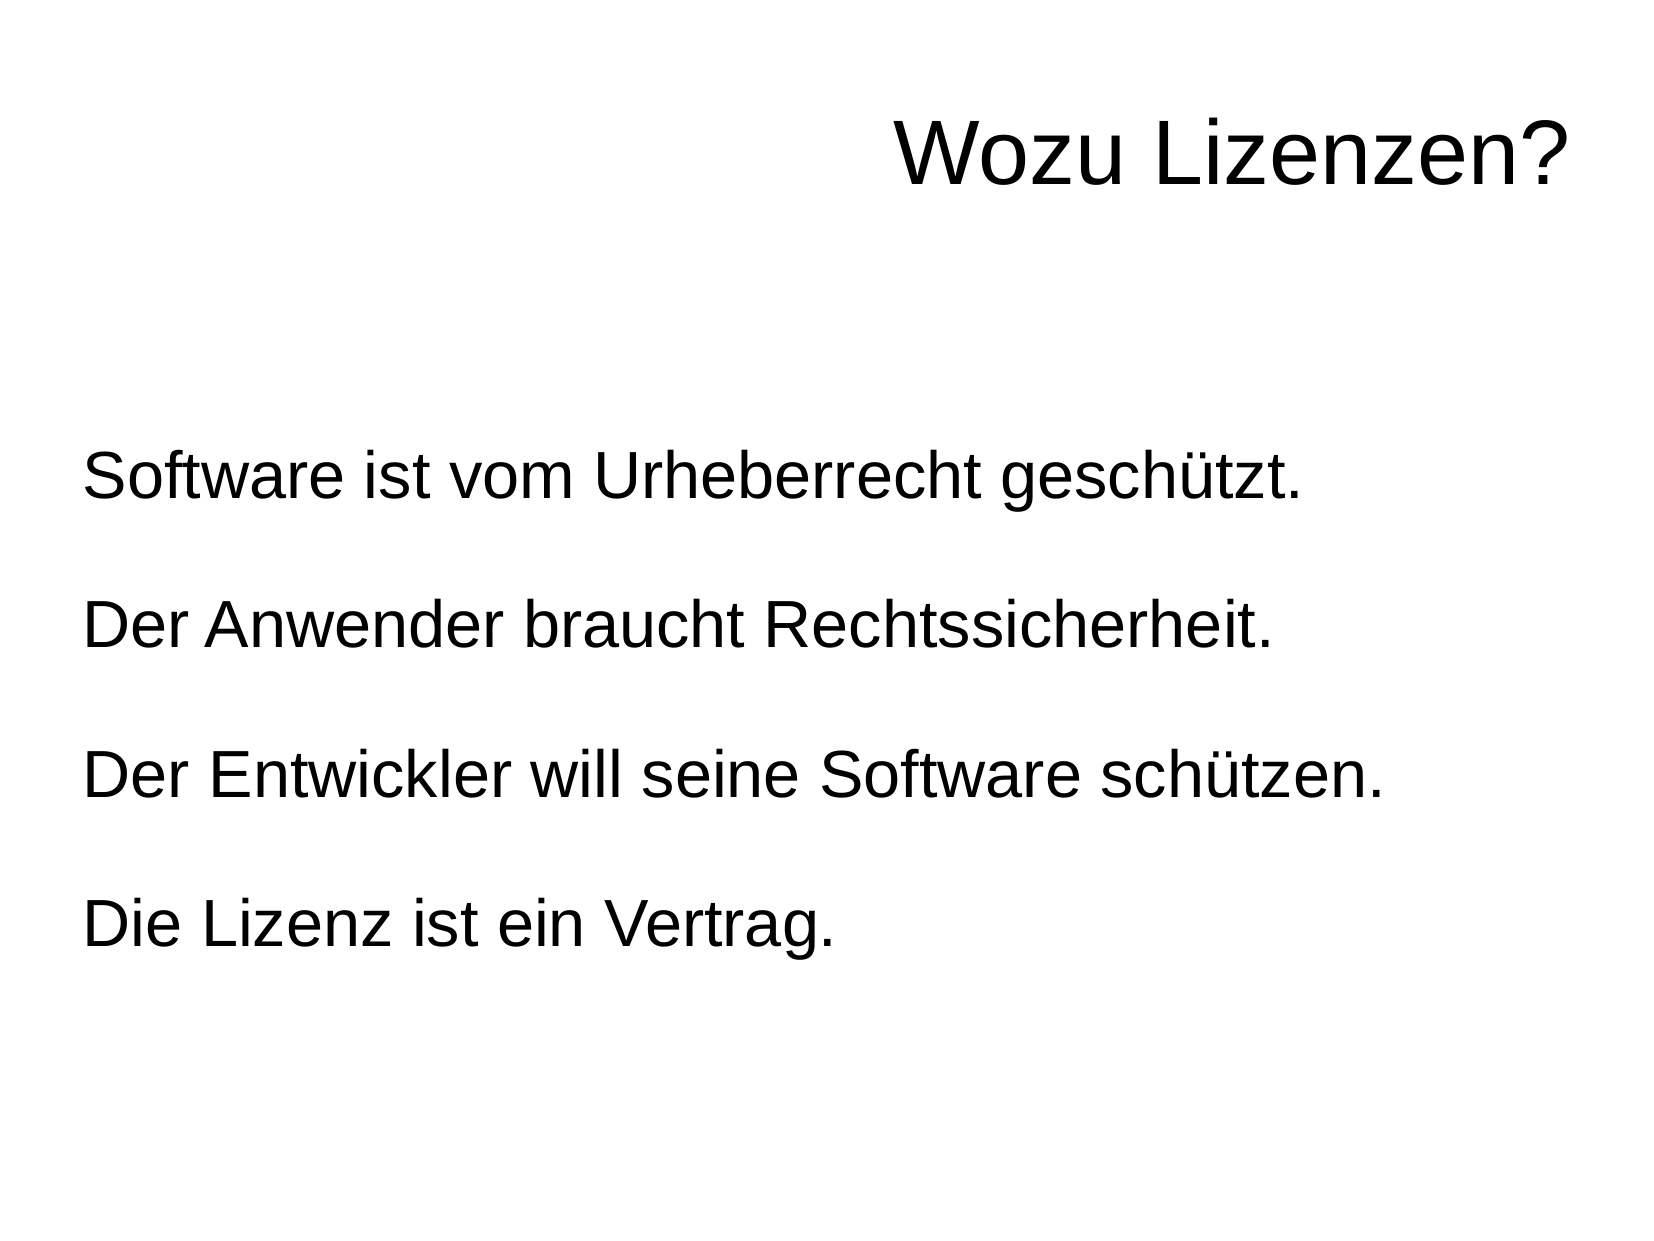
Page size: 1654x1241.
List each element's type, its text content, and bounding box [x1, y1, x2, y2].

title Wozu Lizenzen? [82, 56, 1571, 250]
subtitle Software ist vom Urheberrecht geschützt. Der Anwender braucht Rechtssicherheit. Der Entwickler will seine Software schützen. Die Lizenz ist ein Vertrag. [82, 297, 1571, 1102]
